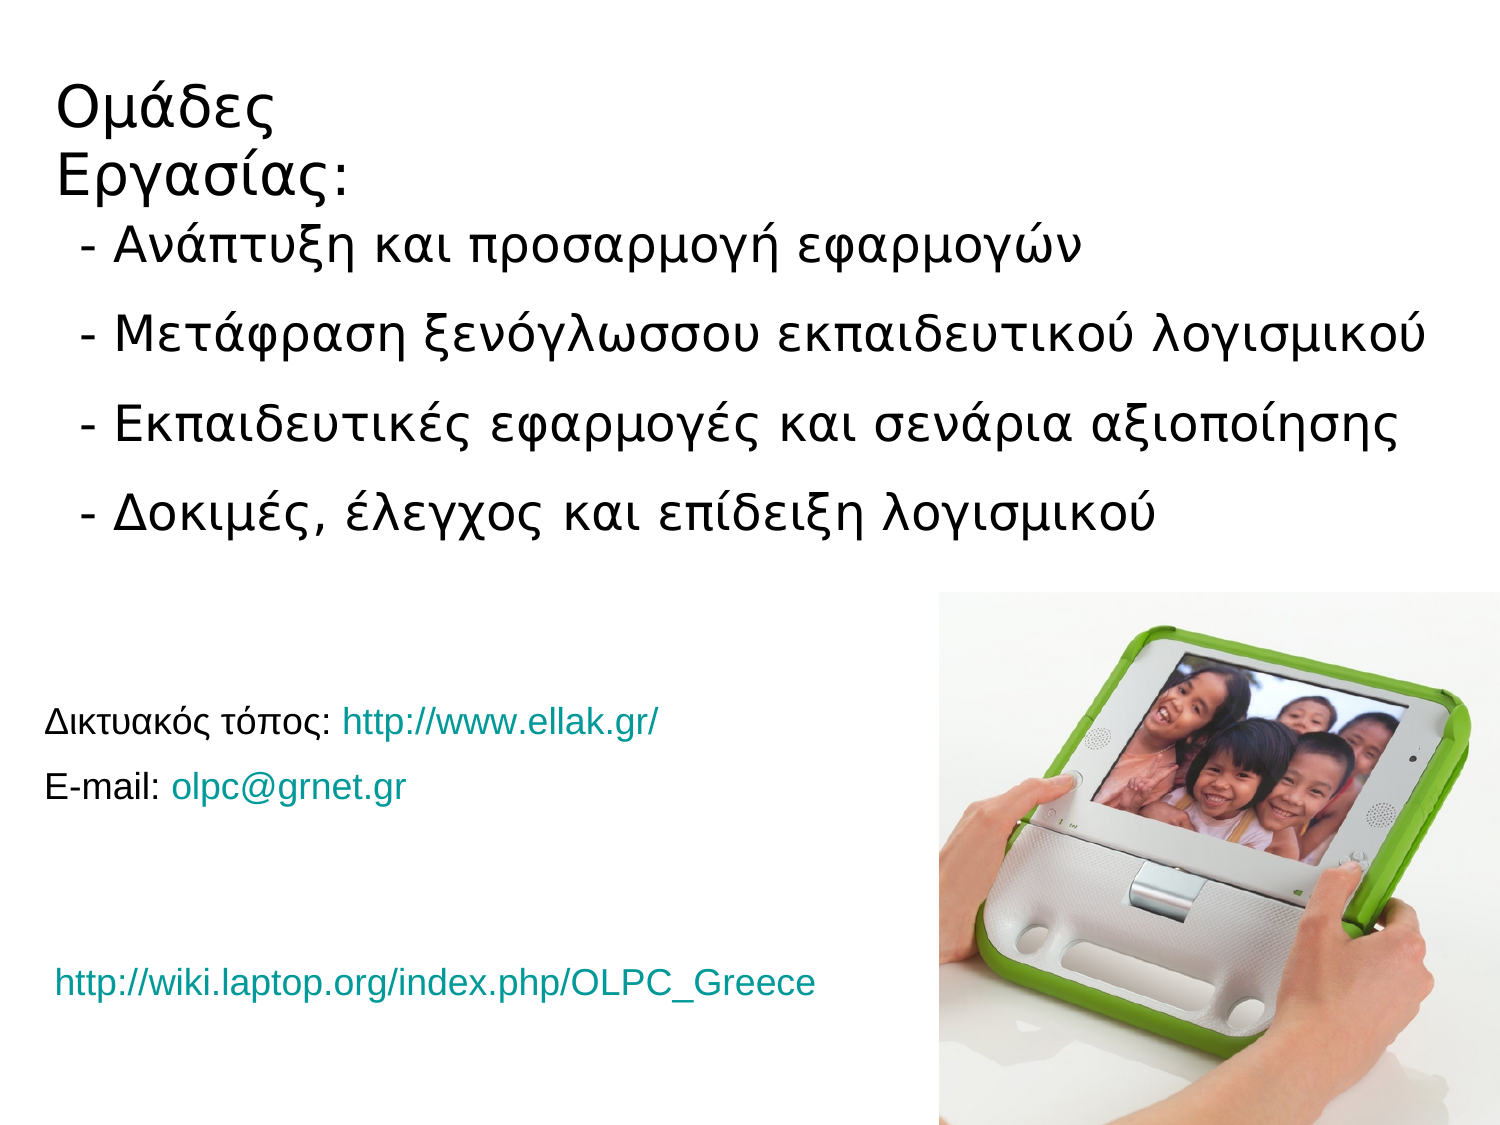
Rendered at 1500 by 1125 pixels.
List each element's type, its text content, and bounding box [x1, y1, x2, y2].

text_box - Ανάπτυξη και προσαρμογή εφαρμογών - Μετάφραση ξενόγλωσσου εκπαιδευτικού λογισμικού - Εκπαιδευτικές εφαρμογές και σενάρια αξιοποίησης - Δοκιμές, έλεγχος και επίδειξη λογισμικού [64, 208, 1477, 551]
text_box Ομάδες Εργασίας: [41, 66, 526, 218]
picture [939, 592, 1500, 1125]
text_box Δικτυακός τόπος: http://www.ellak.gr/ E-mail: olpc@grnet.gr http://wiki.laptop.org/index.php/OLPC_Greece [29, 692, 904, 1012]
